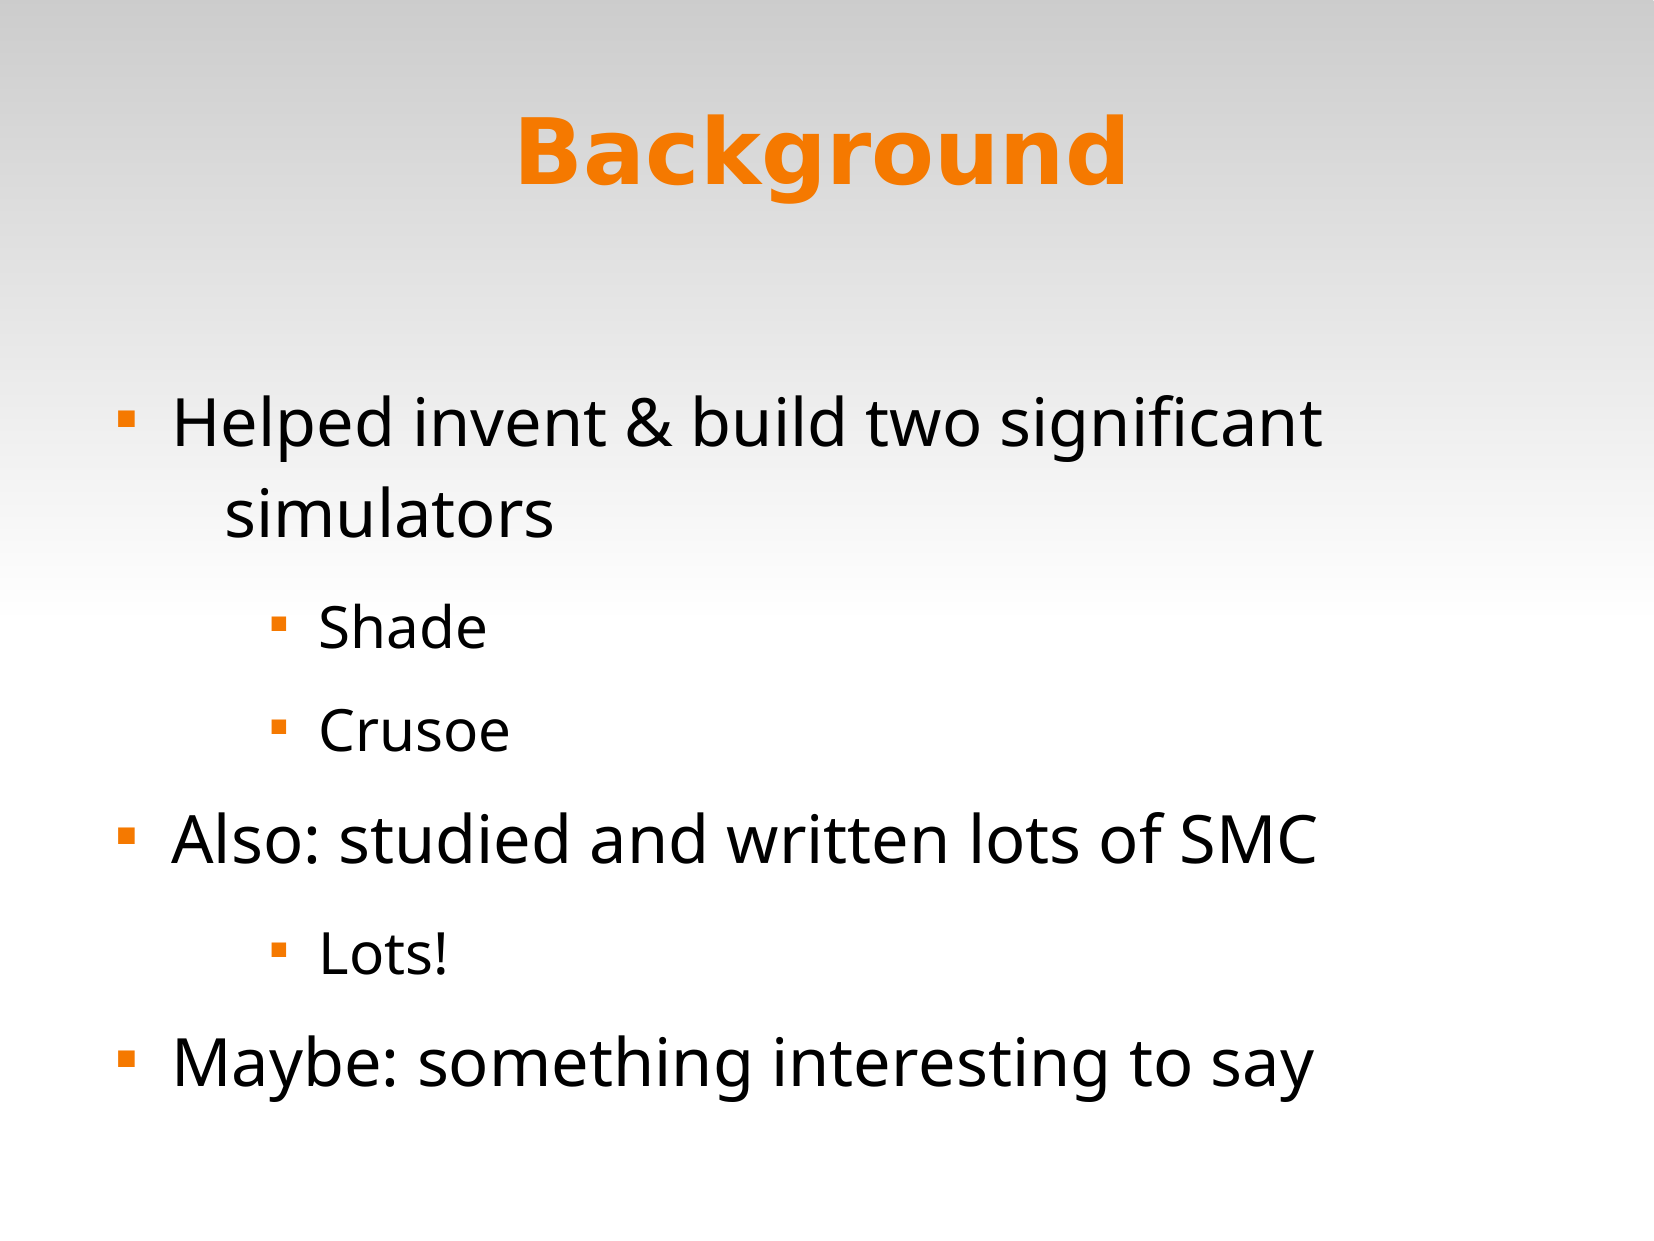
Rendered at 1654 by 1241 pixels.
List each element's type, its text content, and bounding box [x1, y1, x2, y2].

title Background [75, 56, 1571, 250]
list Helped invent & build two significant simulators Shade Crusoe Also: studied and written lots of SMC Lots! Maybe: something interesting to say [82, 375, 1571, 1094]
